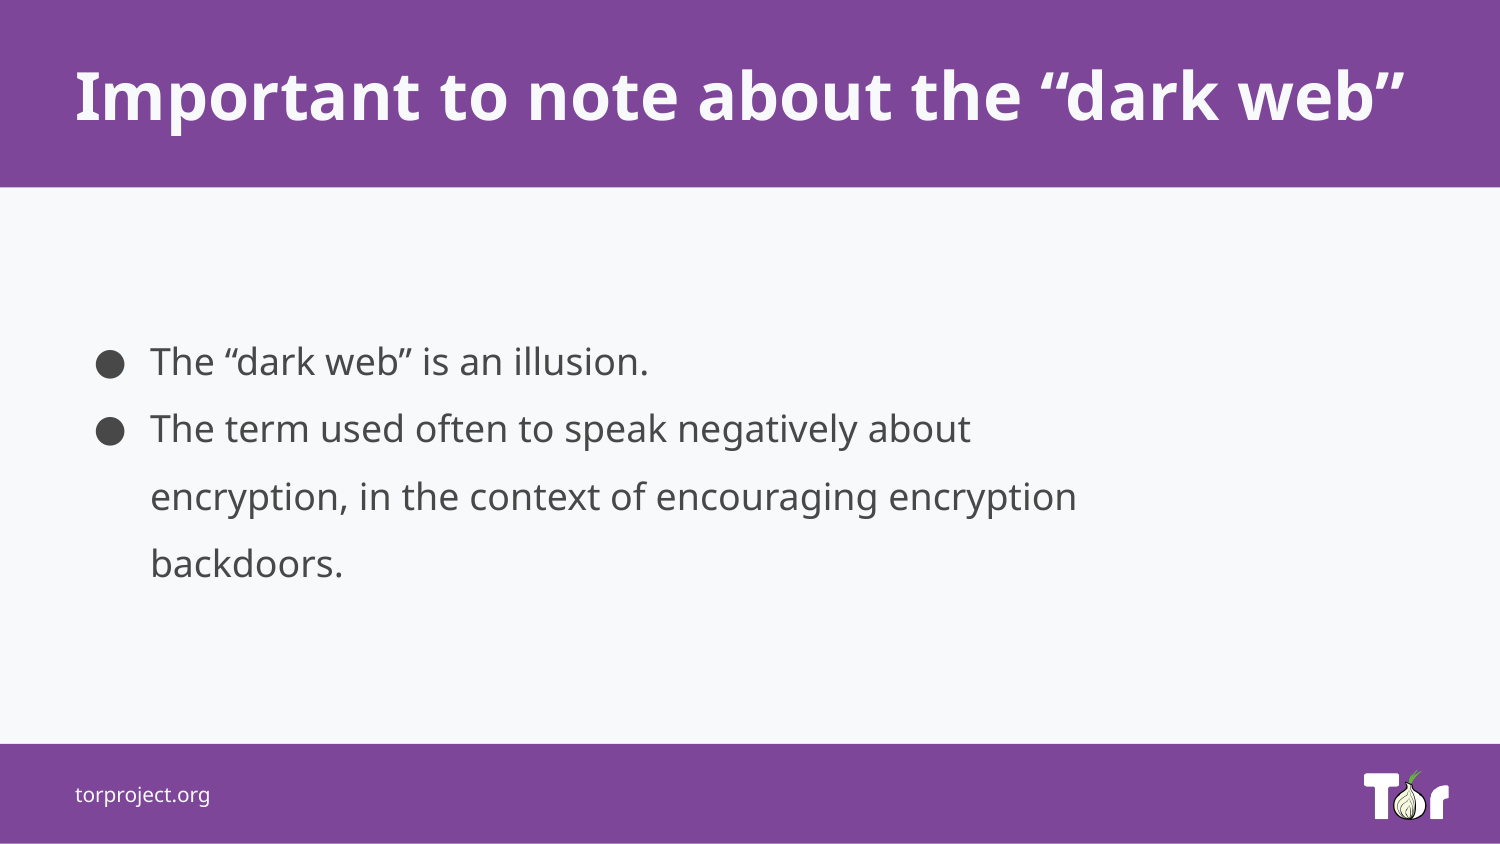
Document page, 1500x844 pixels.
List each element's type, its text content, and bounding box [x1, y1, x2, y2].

title Important to note about the “dark web” [75, 46, 1436, 141]
list The “dark web” is an illusion. The term used often to speak negatively about encryption, in the context of encouraging encryption backdoors. [75, 187, 1095, 713]
picture [1364, 768, 1449, 820]
